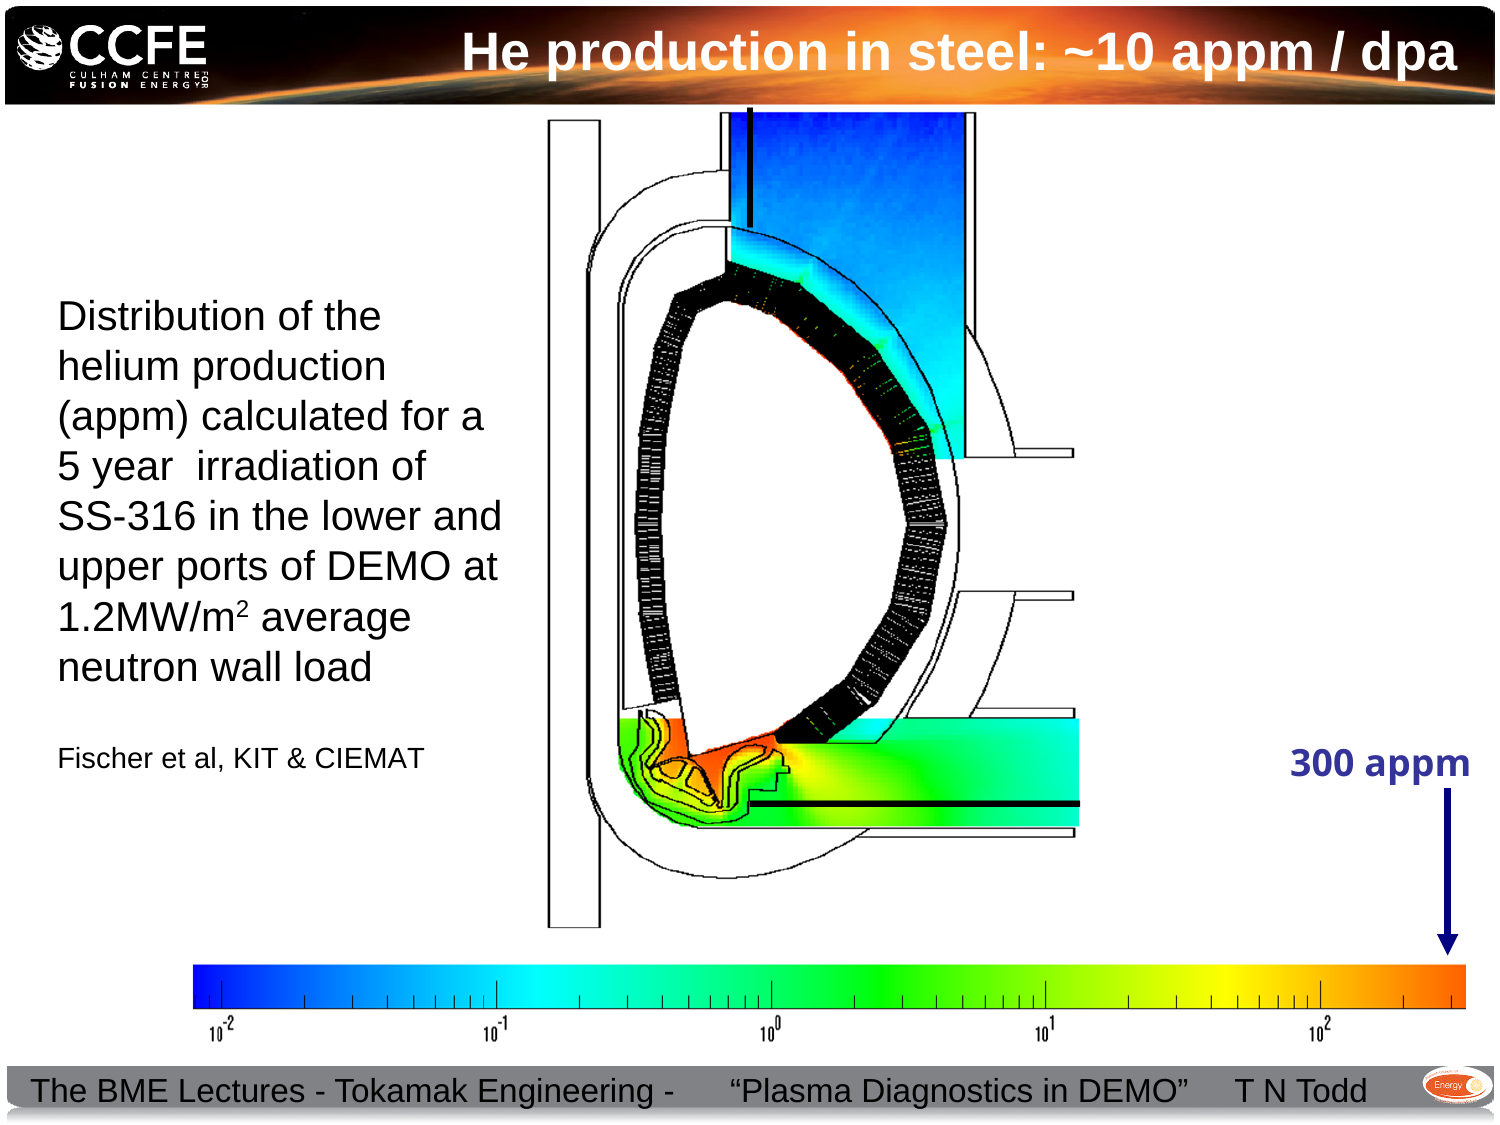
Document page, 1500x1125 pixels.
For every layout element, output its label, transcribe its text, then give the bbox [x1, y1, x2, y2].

text_box 300 appm [1275, 730, 1487, 792]
text_box He production in steel: ~10 appm / dpa [446, 8, 1494, 85]
picture [7, 1066, 1494, 1125]
text_box Distribution of the helium production (appm) calculated for a 5 year irradiation of SS-316 in the lower and upper ports of DEMO at 1.2MW/m2 average neutron wall load Fischer et al, KIT & CIEMAT [42, 281, 522, 686]
picture [192, 106, 1466, 1055]
picture [5, 6, 1495, 105]
